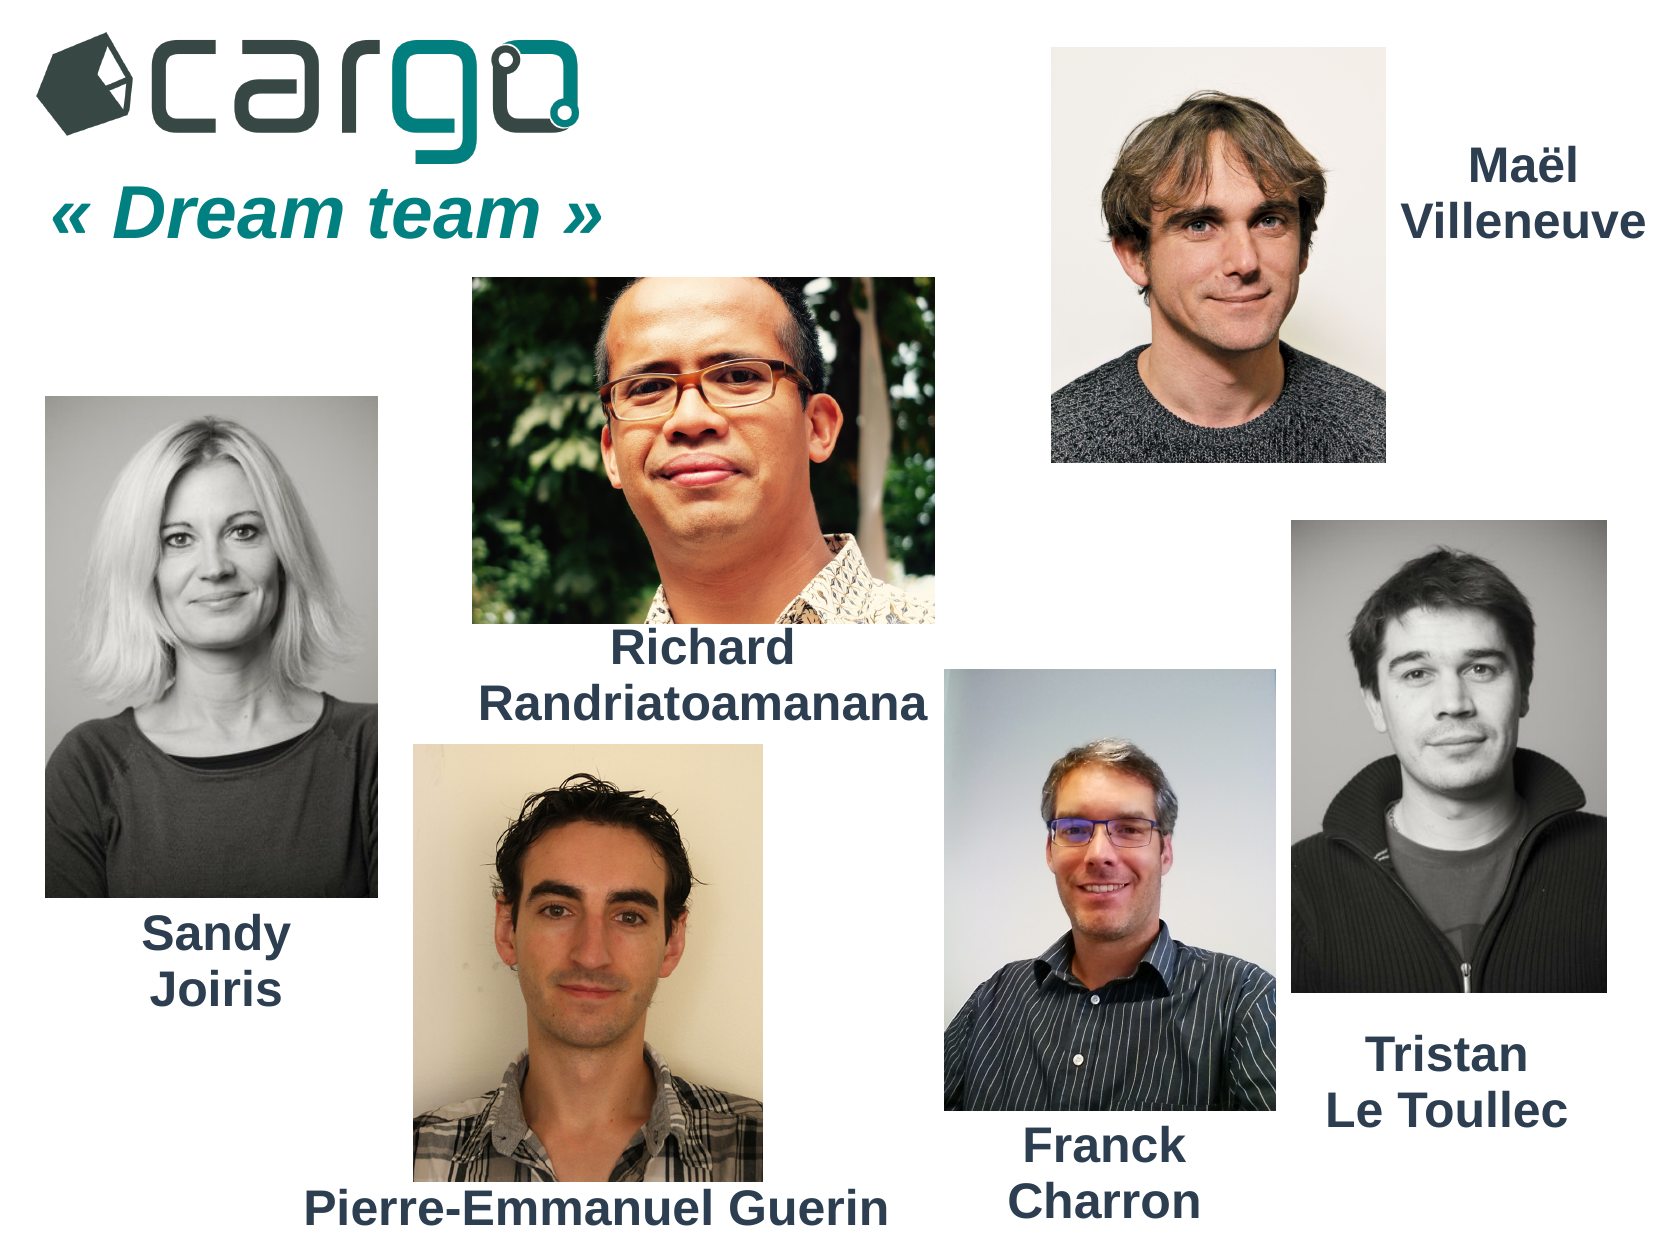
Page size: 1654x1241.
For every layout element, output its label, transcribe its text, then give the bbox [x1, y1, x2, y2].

picture [472, 277, 935, 612]
text_box Franck Charron [933, 1110, 1276, 1237]
picture [1291, 520, 1607, 993]
picture [944, 669, 1276, 1111]
text_box Tristan Le Toullec [1275, 1019, 1619, 1146]
text_box Richard Randriatoamanana [437, 612, 969, 850]
text_box Maël Villeneuve [1346, 129, 1654, 368]
text_box Pierre-Emmanuel Guerin [271, 1172, 922, 1241]
picture [36, 32, 579, 163]
text_box « Dream team » [35, 163, 638, 347]
text_box Sandy Joiris [45, 897, 388, 1024]
picture [413, 744, 763, 1172]
picture [1051, 47, 1386, 463]
picture [45, 396, 378, 897]
